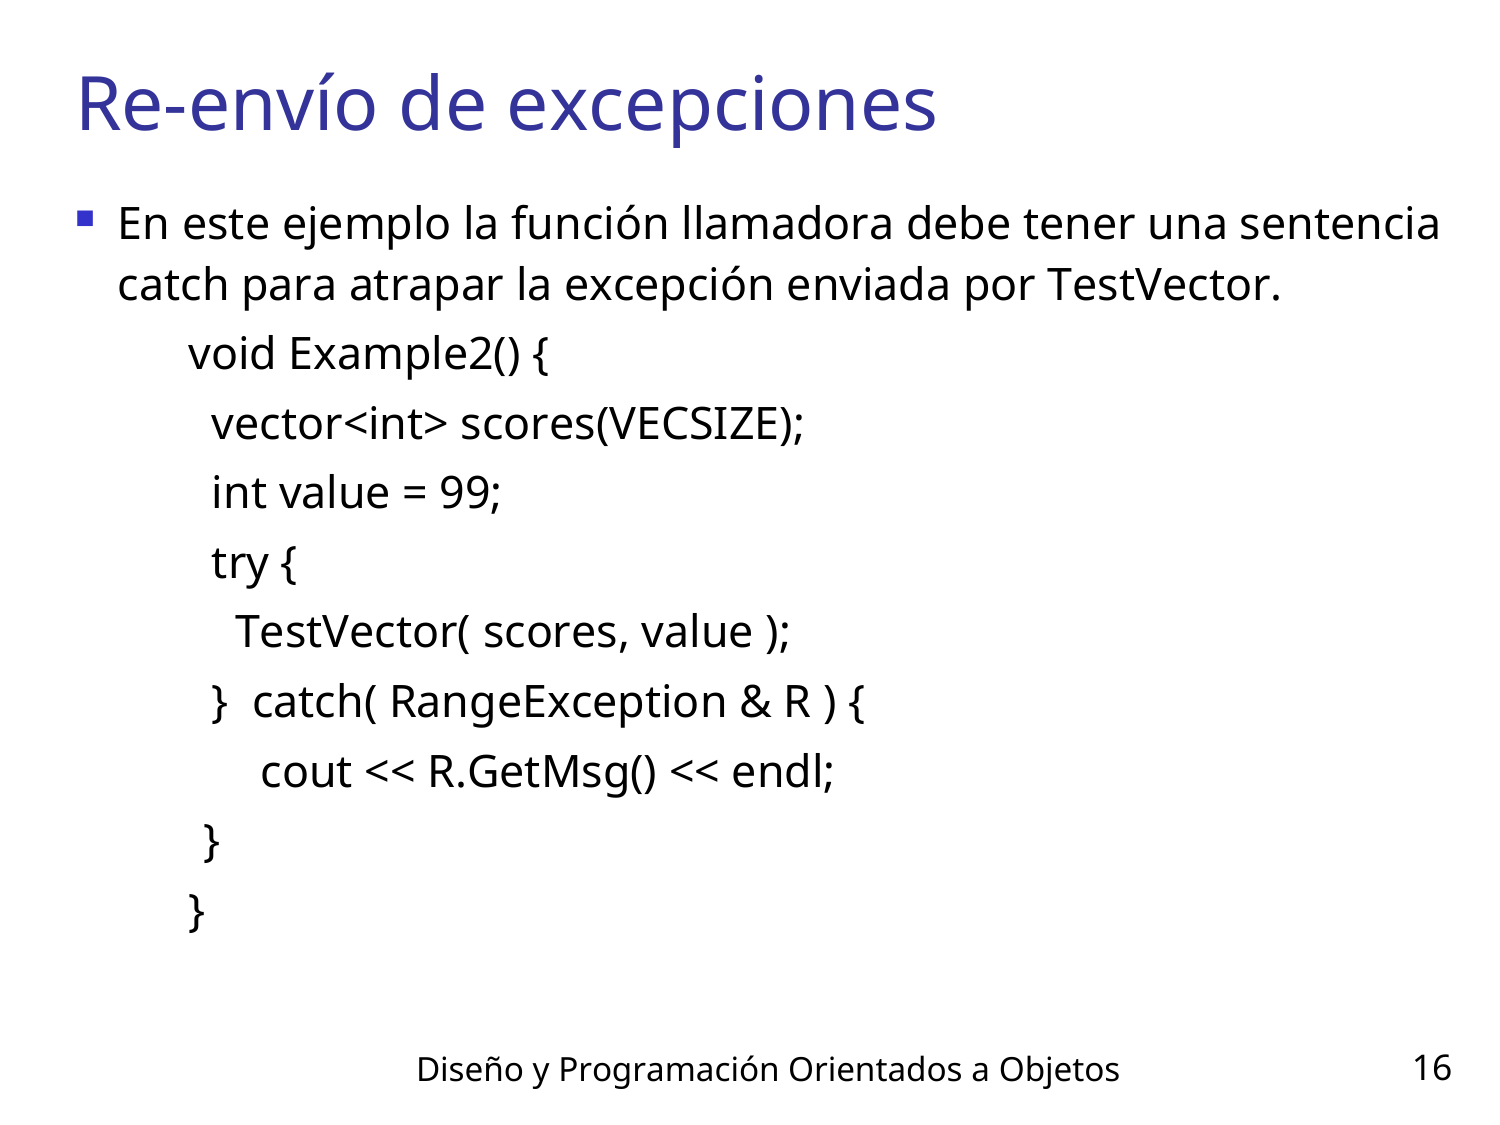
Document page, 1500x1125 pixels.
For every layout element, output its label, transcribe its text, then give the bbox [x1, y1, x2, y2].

title Re-envío de excepciones [75, 19, 1466, 183]
list En este ejemplo la función llamadora debe tener una sentencia catch para atrapar la excepción enviada por TestVector. void Example2()‏ { vector<int> scores(VECSIZE); int value = 99; try { TestVector( scores, value ); } catch( RangeException & R ) { cout << R.GetMsg() << endl; } } [75, 191, 1463, 1013]
